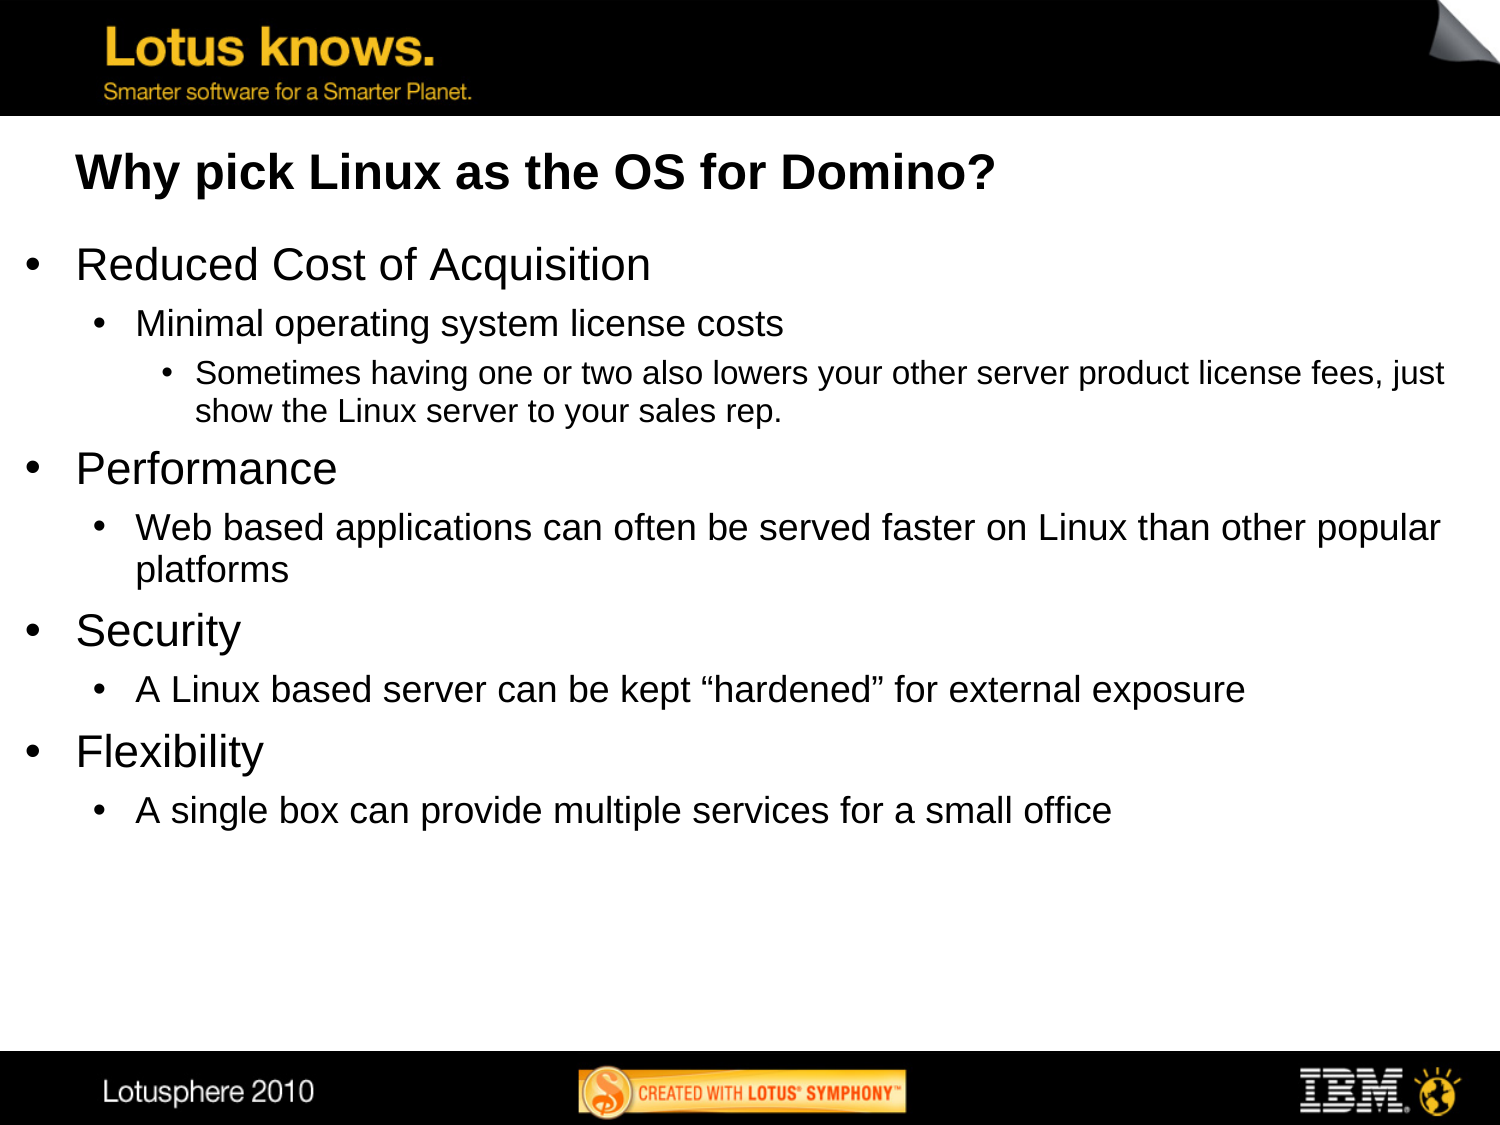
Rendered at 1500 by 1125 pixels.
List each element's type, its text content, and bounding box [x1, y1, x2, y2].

list Reduced Cost of Acquisition Minimal operating system license costs Sometimes having one or two also lowers your other server product license fees, just show the Linux server to your sales rep. Performance Web based applications can often be served faster on Linux than other popular platforms Security A Linux based server can be kept “hardened” for external exposure Flexibility A single box can provide multiple services for a small office [24, 237, 1476, 1026]
title Why pick Linux as the OS for Domino? [74, 137, 1475, 200]
picture [0, 1053, 1500, 1125]
picture [0, 0, 1500, 114]
